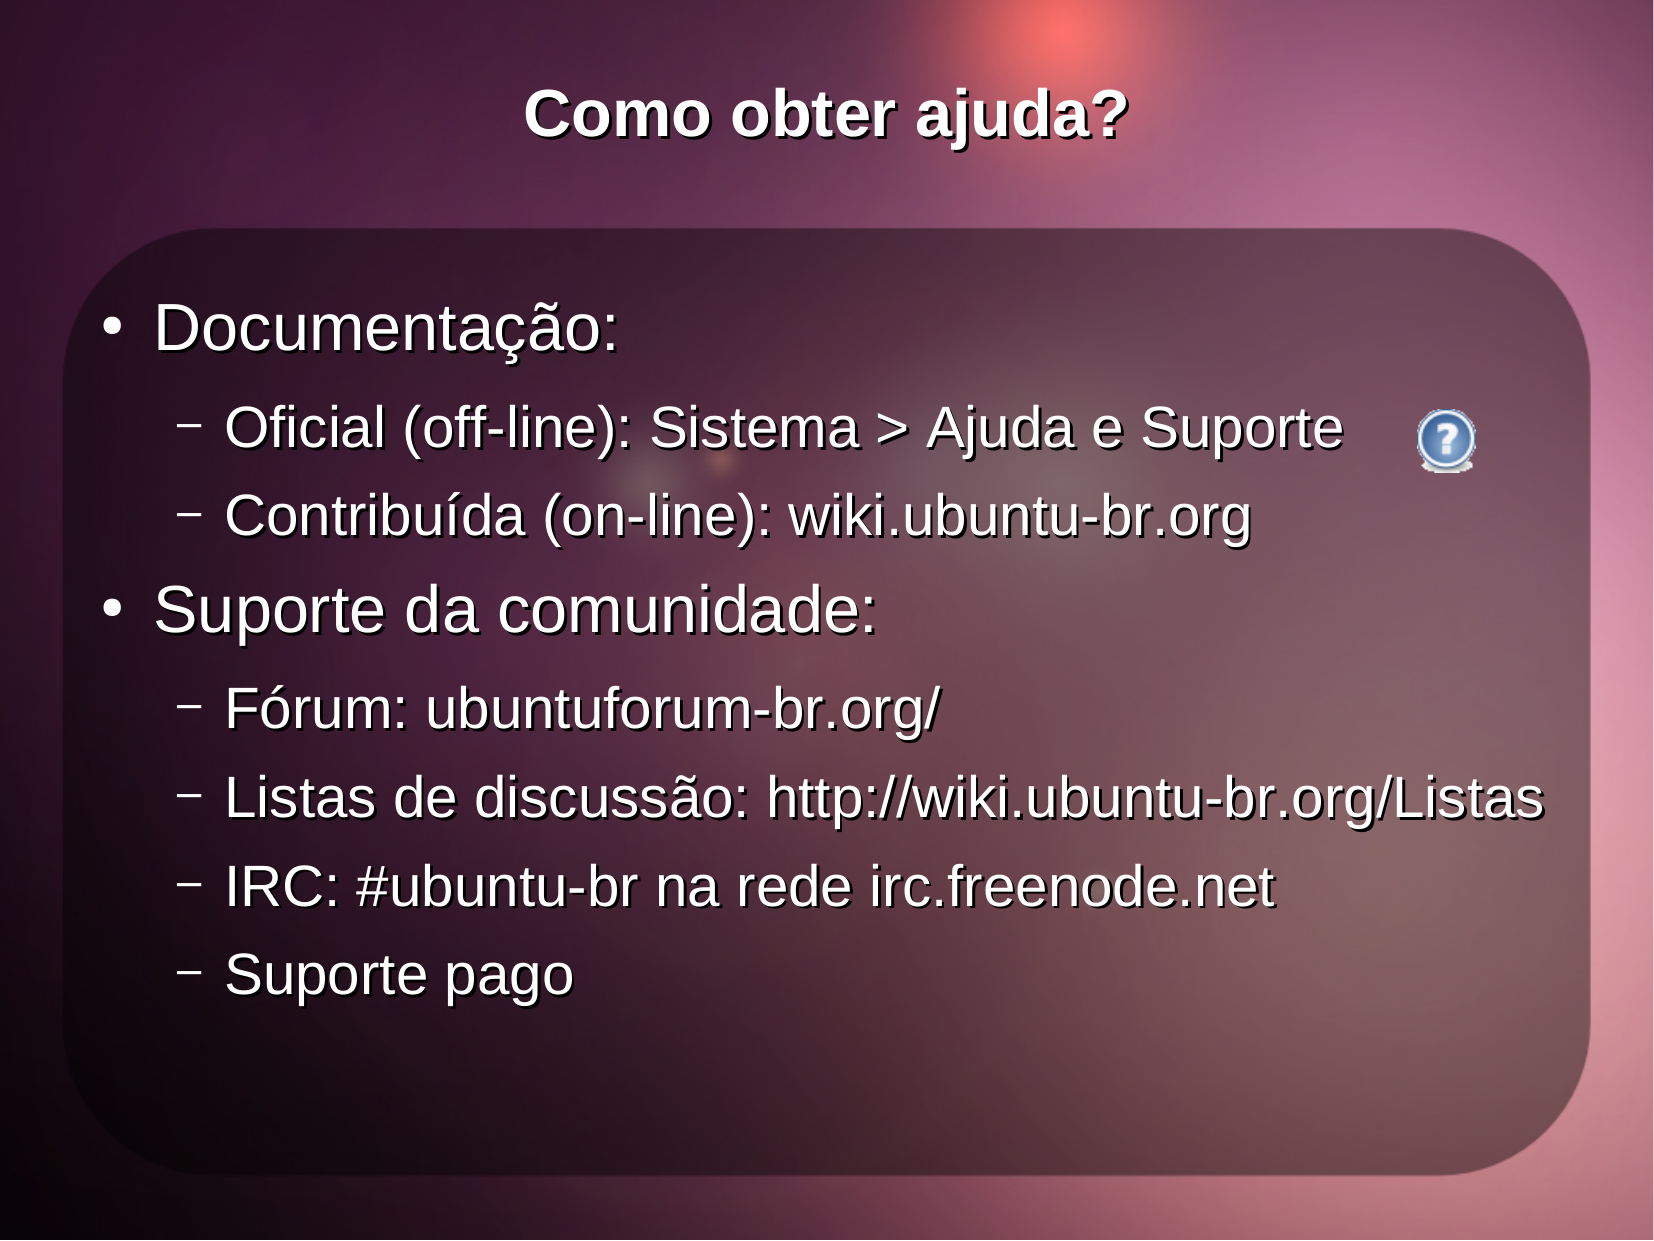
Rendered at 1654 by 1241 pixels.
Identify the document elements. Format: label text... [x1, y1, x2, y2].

picture [0, 0, 1654, 1240]
title Como obter ajuda? [59, 49, 1595, 178]
list Documentação: Oficial (off-line): Sistema > Ajuda e Suporte Contribuída (on-line): wiki.ubuntu-br.org Suporte da comunidade: Fórum: ubuntuforum-br.org/ Listas de discussão: http://wiki.ubuntu-br.org/Listas IRC: #ubuntu-br na rede irc.freenode.net Suporte pago [82, 290, 1571, 1109]
